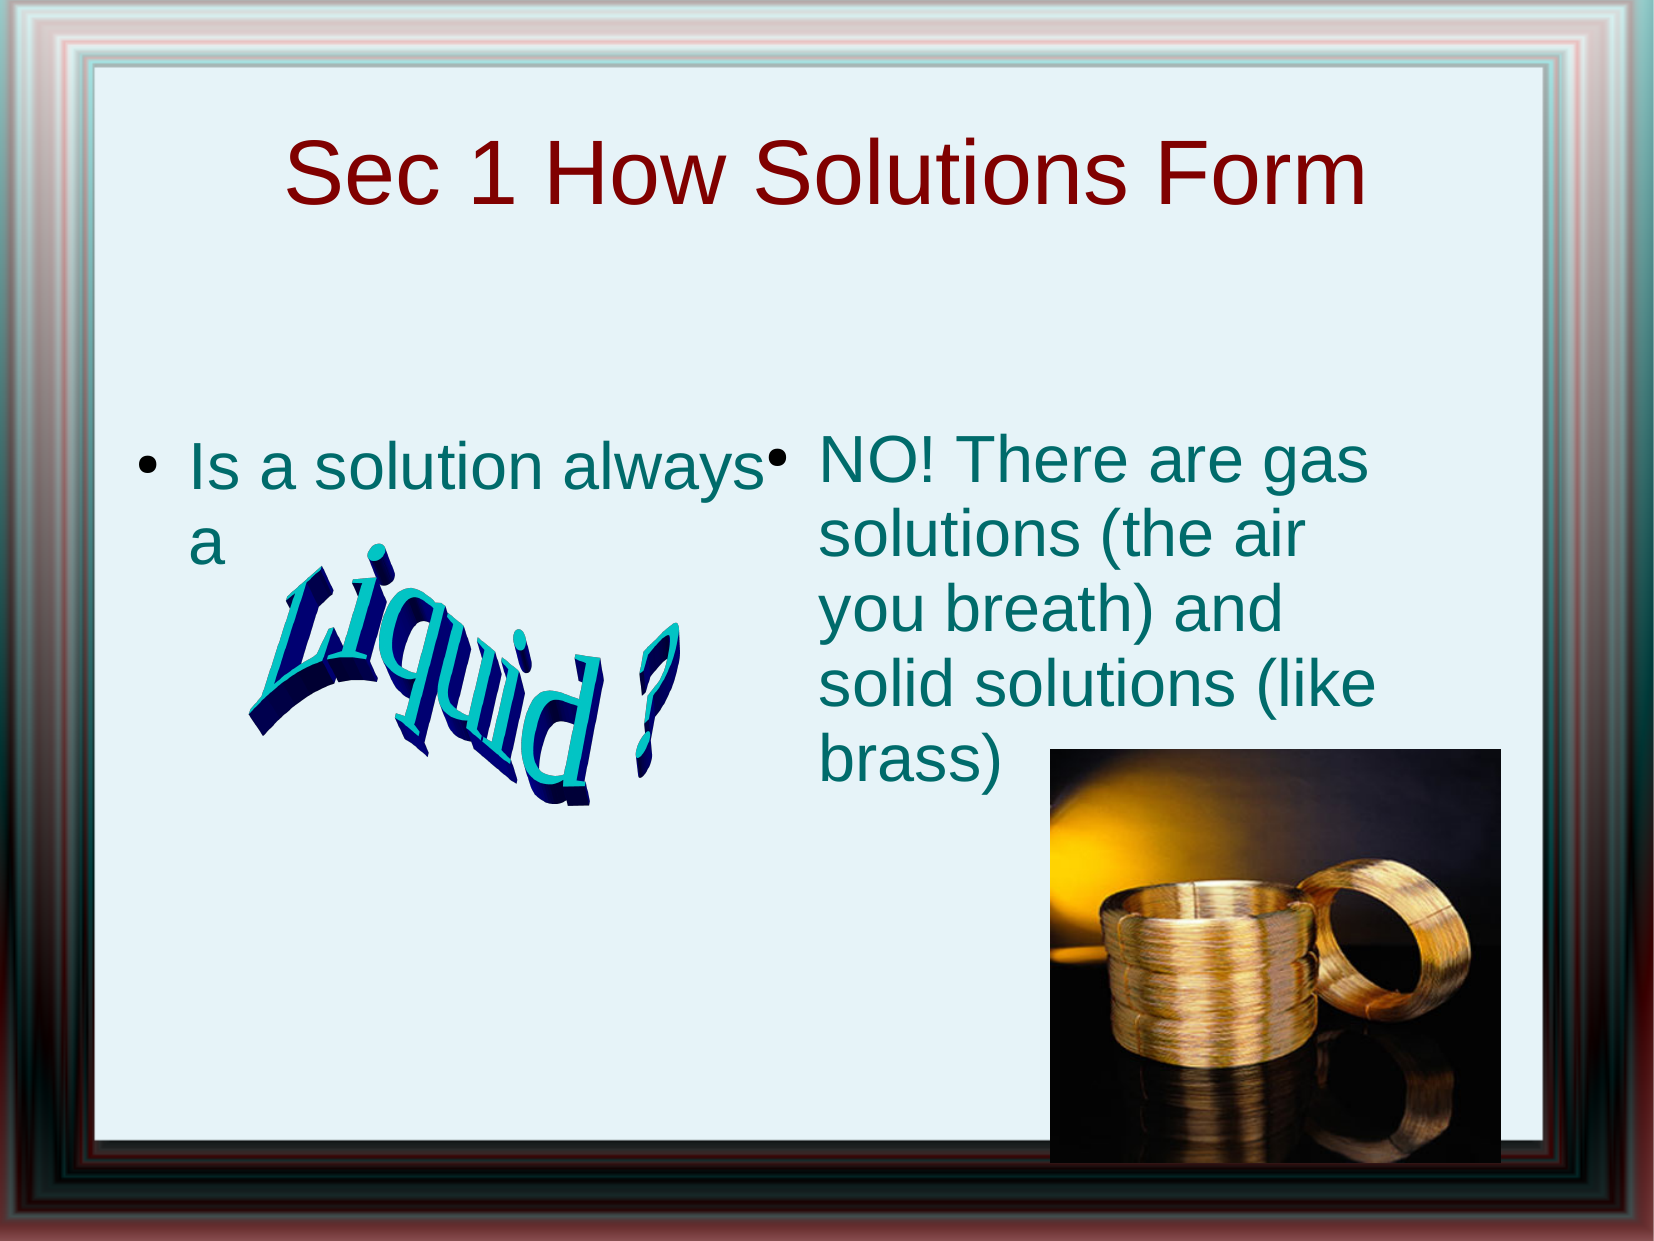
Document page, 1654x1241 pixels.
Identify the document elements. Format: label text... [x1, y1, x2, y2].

list NO! There are gas solutions (the air you breath) and solid solutions (like brass) [747, 317, 1426, 938]
title Sec 1 How Solutions Form [118, 88, 1536, 257]
picture [0, 0, 1654, 1241]
list Is a solution always a [118, 324, 796, 1051]
